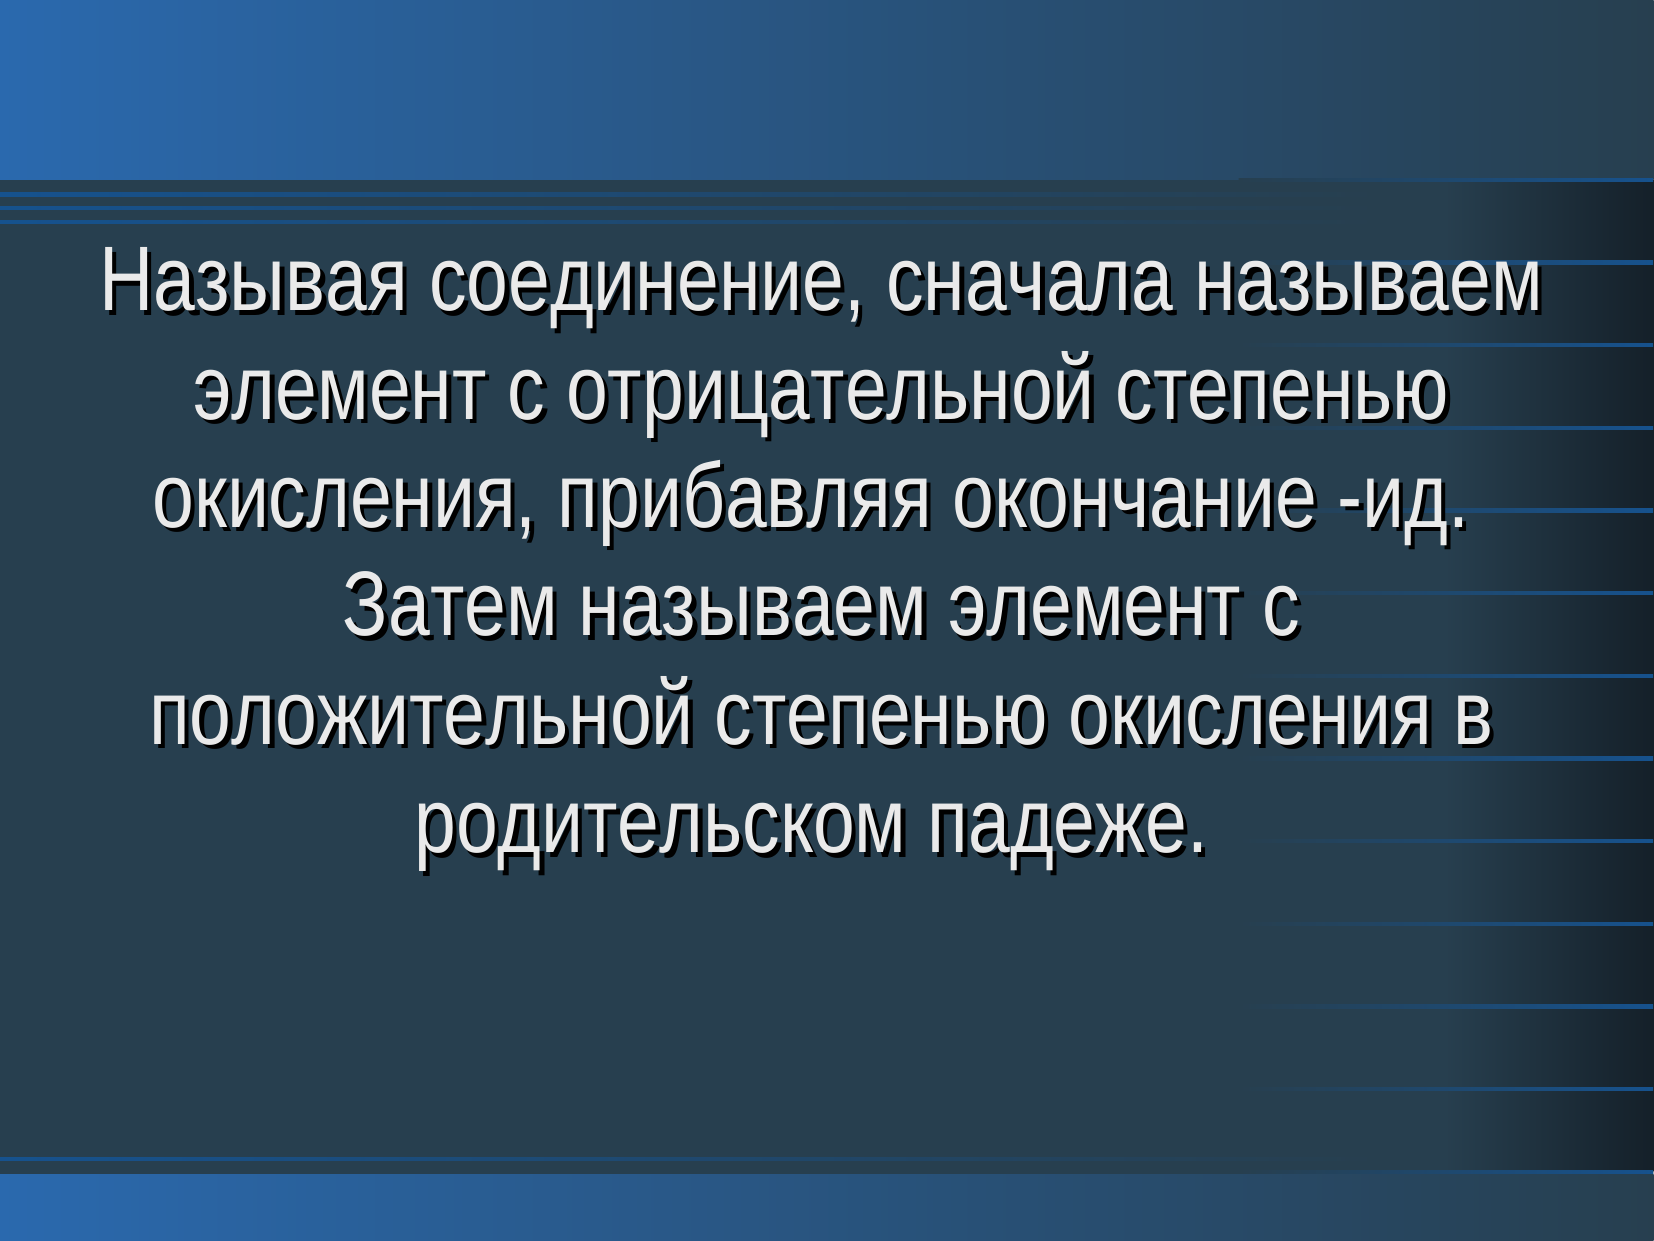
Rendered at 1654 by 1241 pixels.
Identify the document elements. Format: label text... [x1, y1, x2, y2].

subtitle Называя соединение, сначала называем элемент с отрицательной степенью окисления, прибавляя окончание -ид. Затем называем элемент с положительной степенью окисления в родительском падеже. [91, 16, 1553, 1078]
